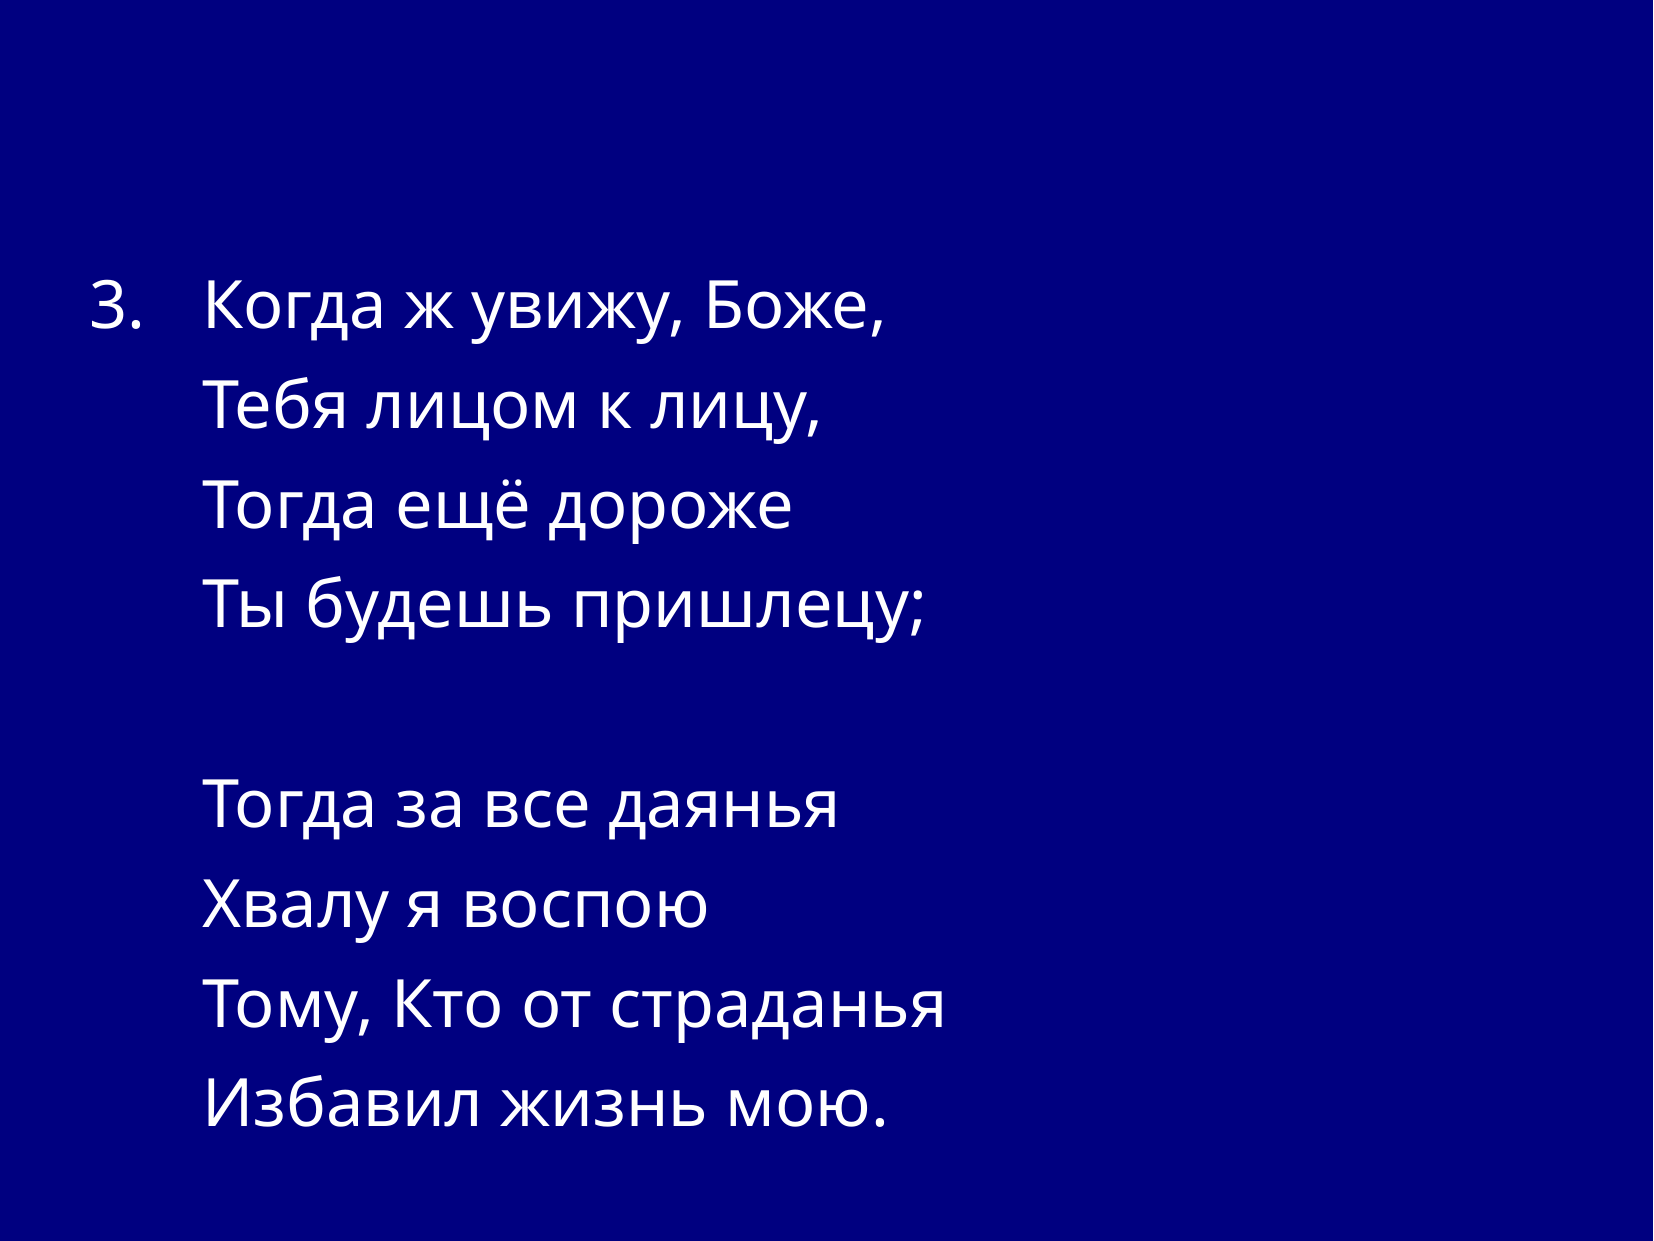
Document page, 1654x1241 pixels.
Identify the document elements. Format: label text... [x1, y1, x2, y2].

text_box 3. Когда ж увижу, Боже, Тебя лицом к лицу, Тогда ещё дороже Ты будешь пришлецу; Тогда за все даянья Хвалу я воспою Тому, Кто от страданья Избавил жизнь мою. [75, 150, 1576, 1163]
